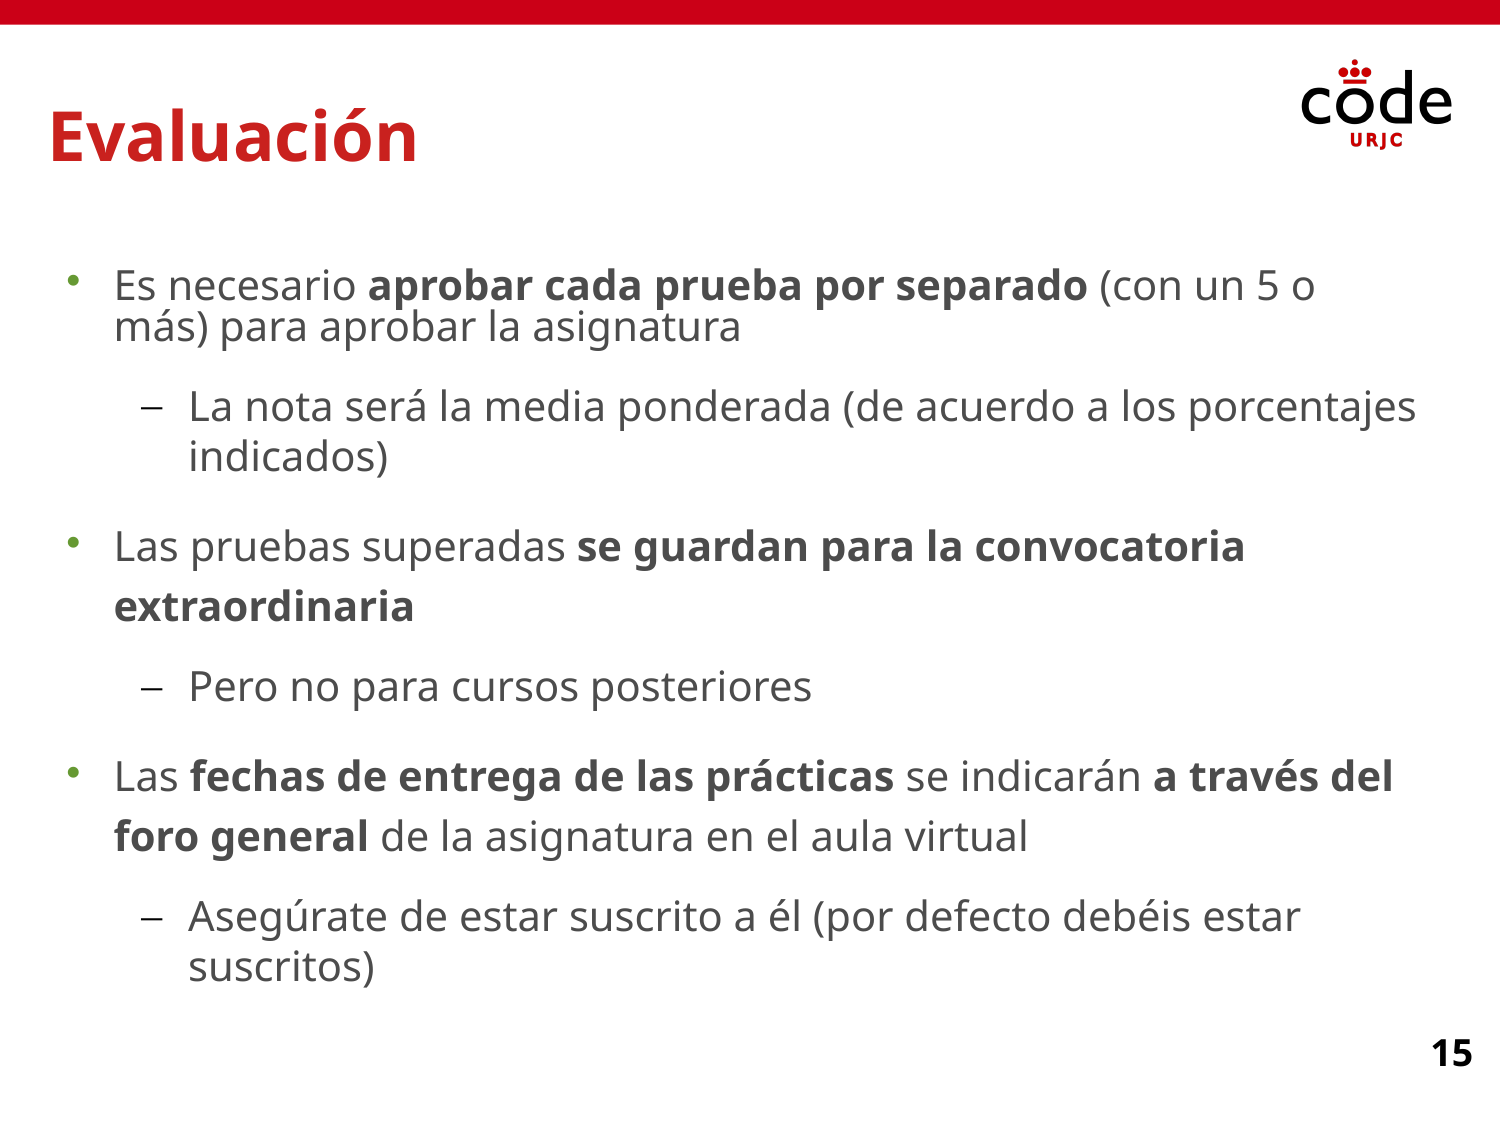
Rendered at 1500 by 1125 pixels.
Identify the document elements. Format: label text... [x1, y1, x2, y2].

title Evaluación [32, 79, 1383, 189]
list Es necesario aprobar cada prueba por separado (con un 5 o más) para aprobar la asignatura La nota será la media ponderada (de acuerdo a los porcentajes indicados) Las pruebas superadas se guardan para la convocatoria extraordinaria Pero no para cursos posteriores Las fechas de entrega de las prácticas se indicarán a través del foro general de la asignatura en el aula virtual Asegúrate de estar suscrito a él (por defecto debéis estar suscritos) [51, 259, 1436, 1013]
picture [1284, 50, 1468, 161]
